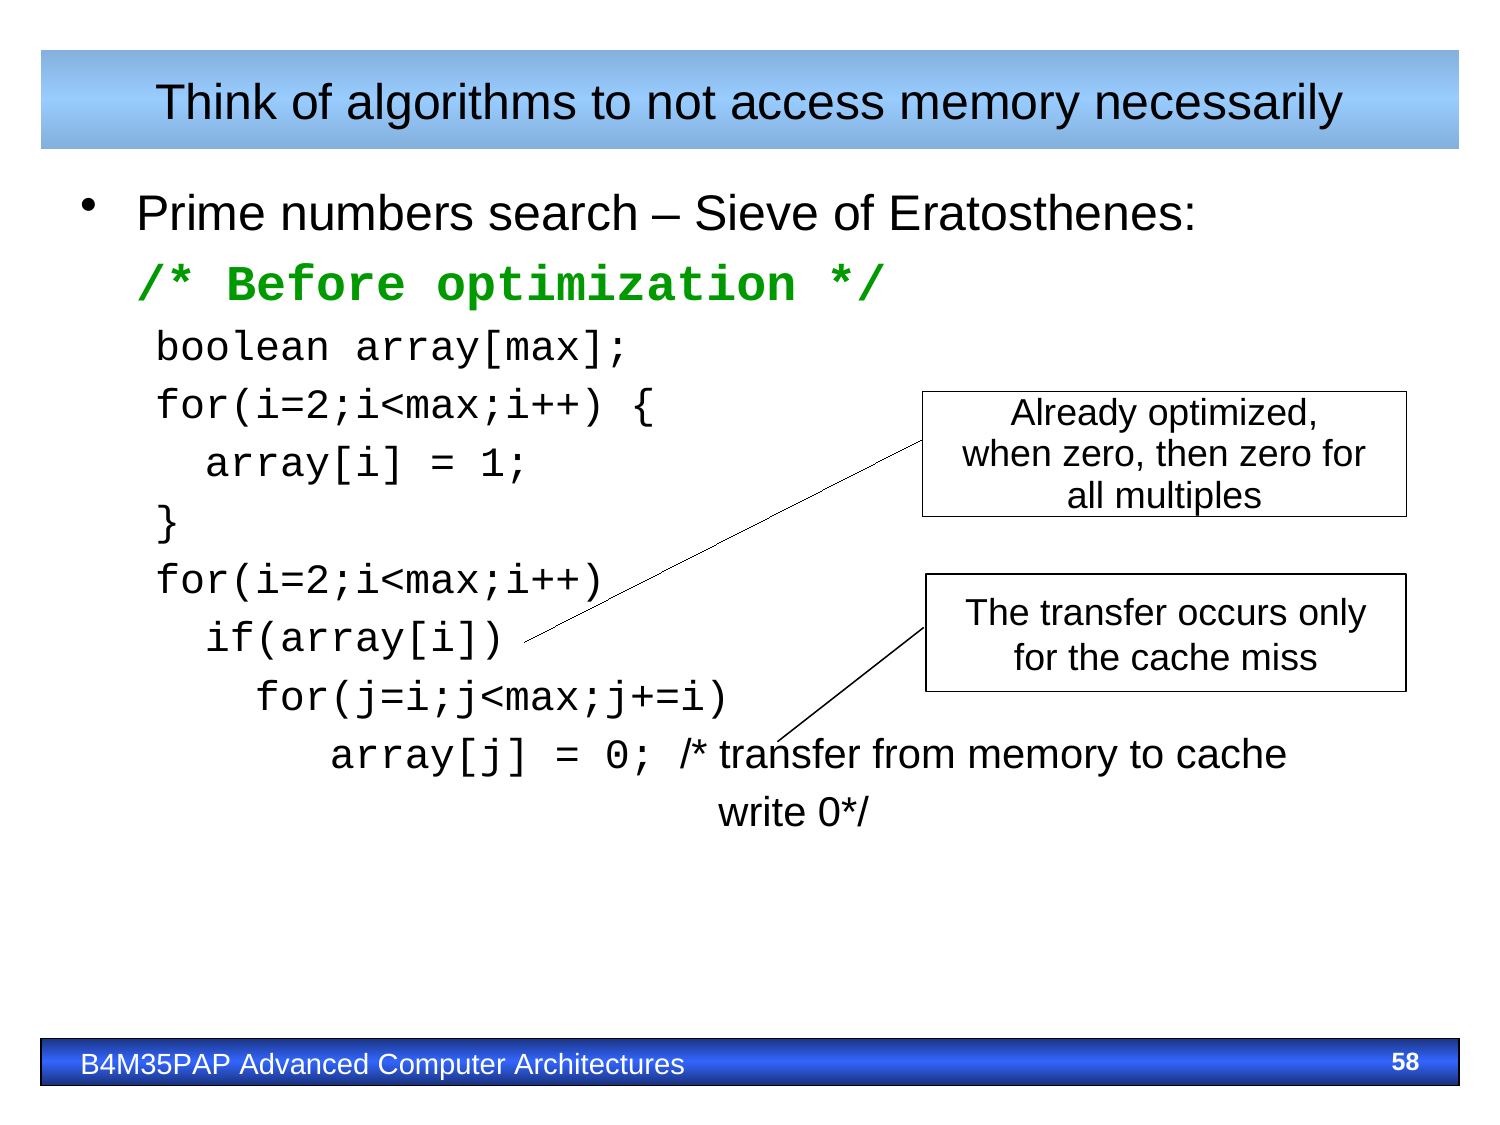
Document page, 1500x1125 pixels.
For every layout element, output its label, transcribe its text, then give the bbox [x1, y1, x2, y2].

title Think of algorithms to not access memory necessarily [41, 50, 1459, 149]
text_box The transfer occurs only for the cache miss [926, 574, 1406, 691]
text_box Already optimized, when zero, then zero for all multiples [922, 391, 1407, 517]
list Prime numbers search – Sieve of Eratosthenes: /* Before optimization */ boolean array[max]; for(i=2;i<max;i++) { array[i] = 1; } for(i=2;i<max;i++) if(array[i]) for(j=i;j<max;j+=i) array[j] = 0; /* transfer from memory to cache write 0*/ [64, 172, 1436, 1000]
